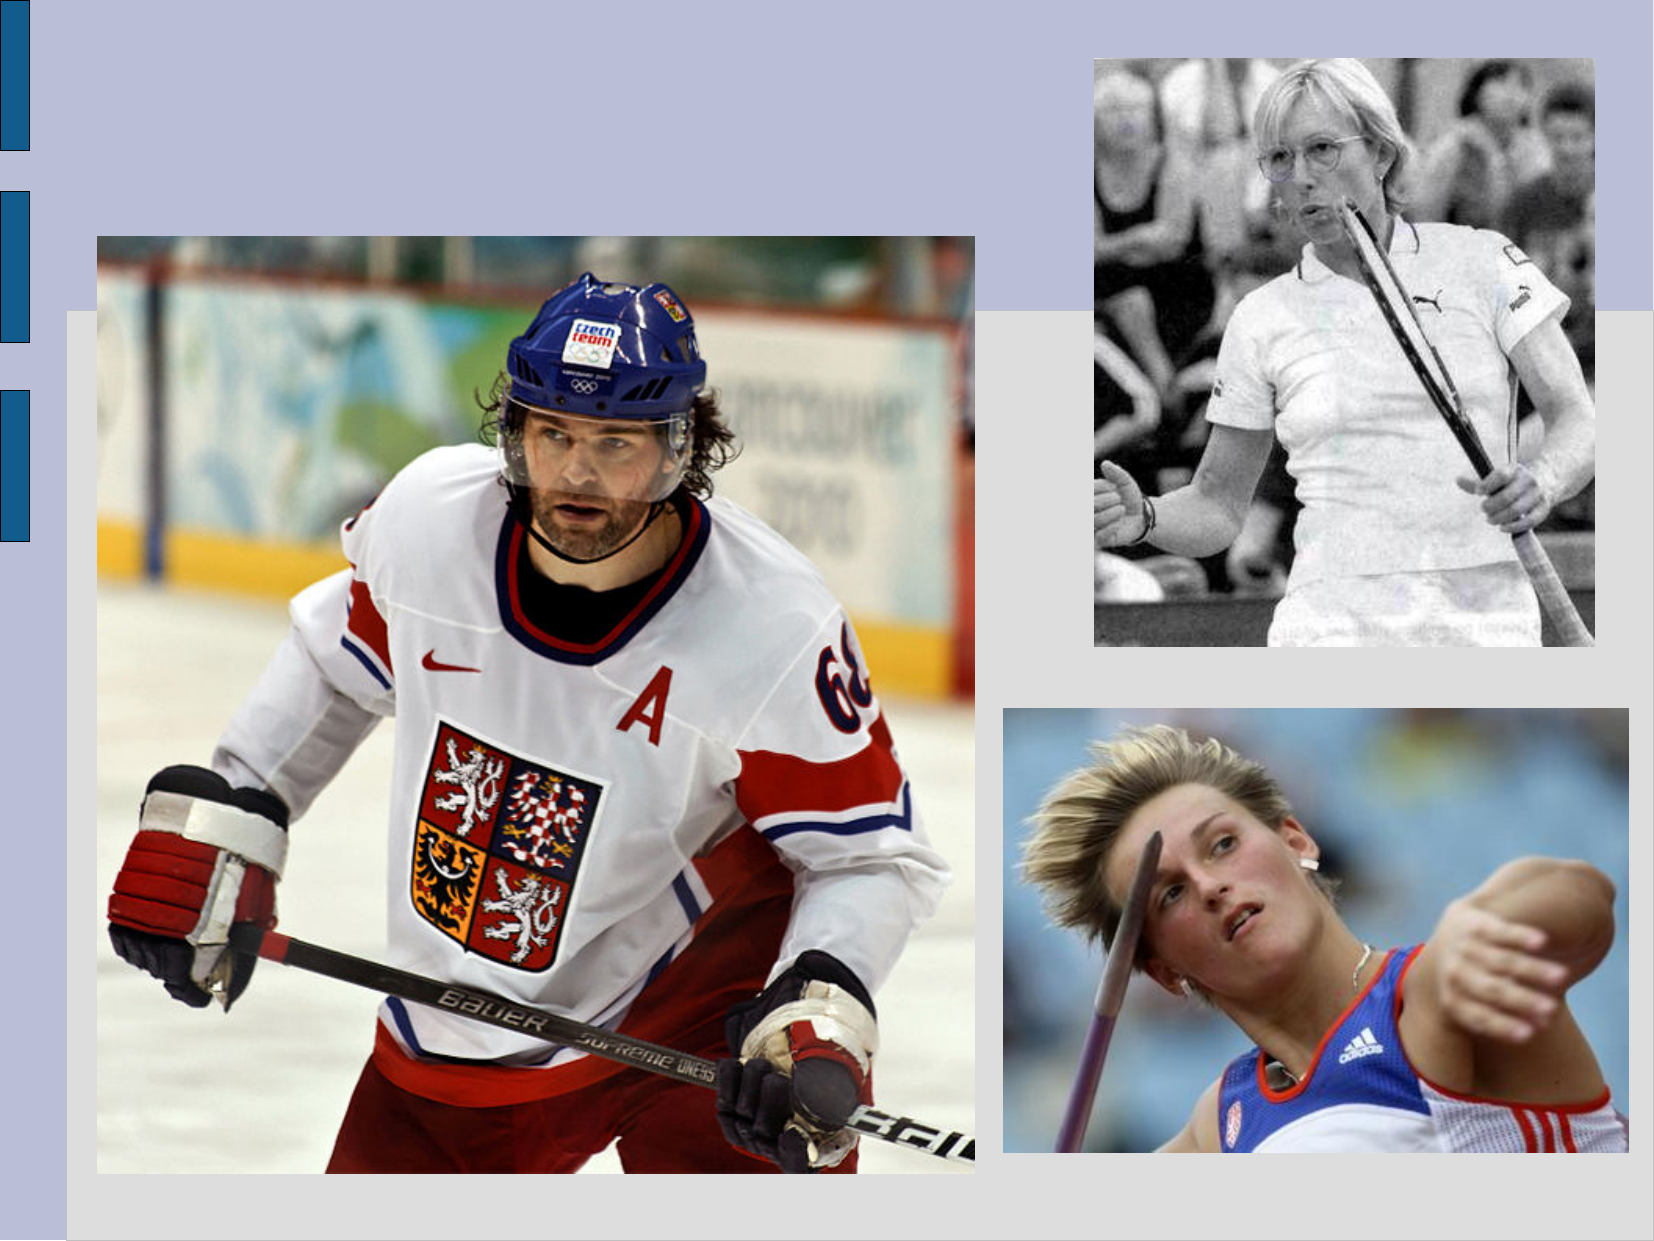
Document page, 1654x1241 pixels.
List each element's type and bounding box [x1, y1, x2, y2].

picture [97, 236, 975, 1174]
picture [1094, 58, 1595, 647]
picture [1003, 708, 1629, 1153]
